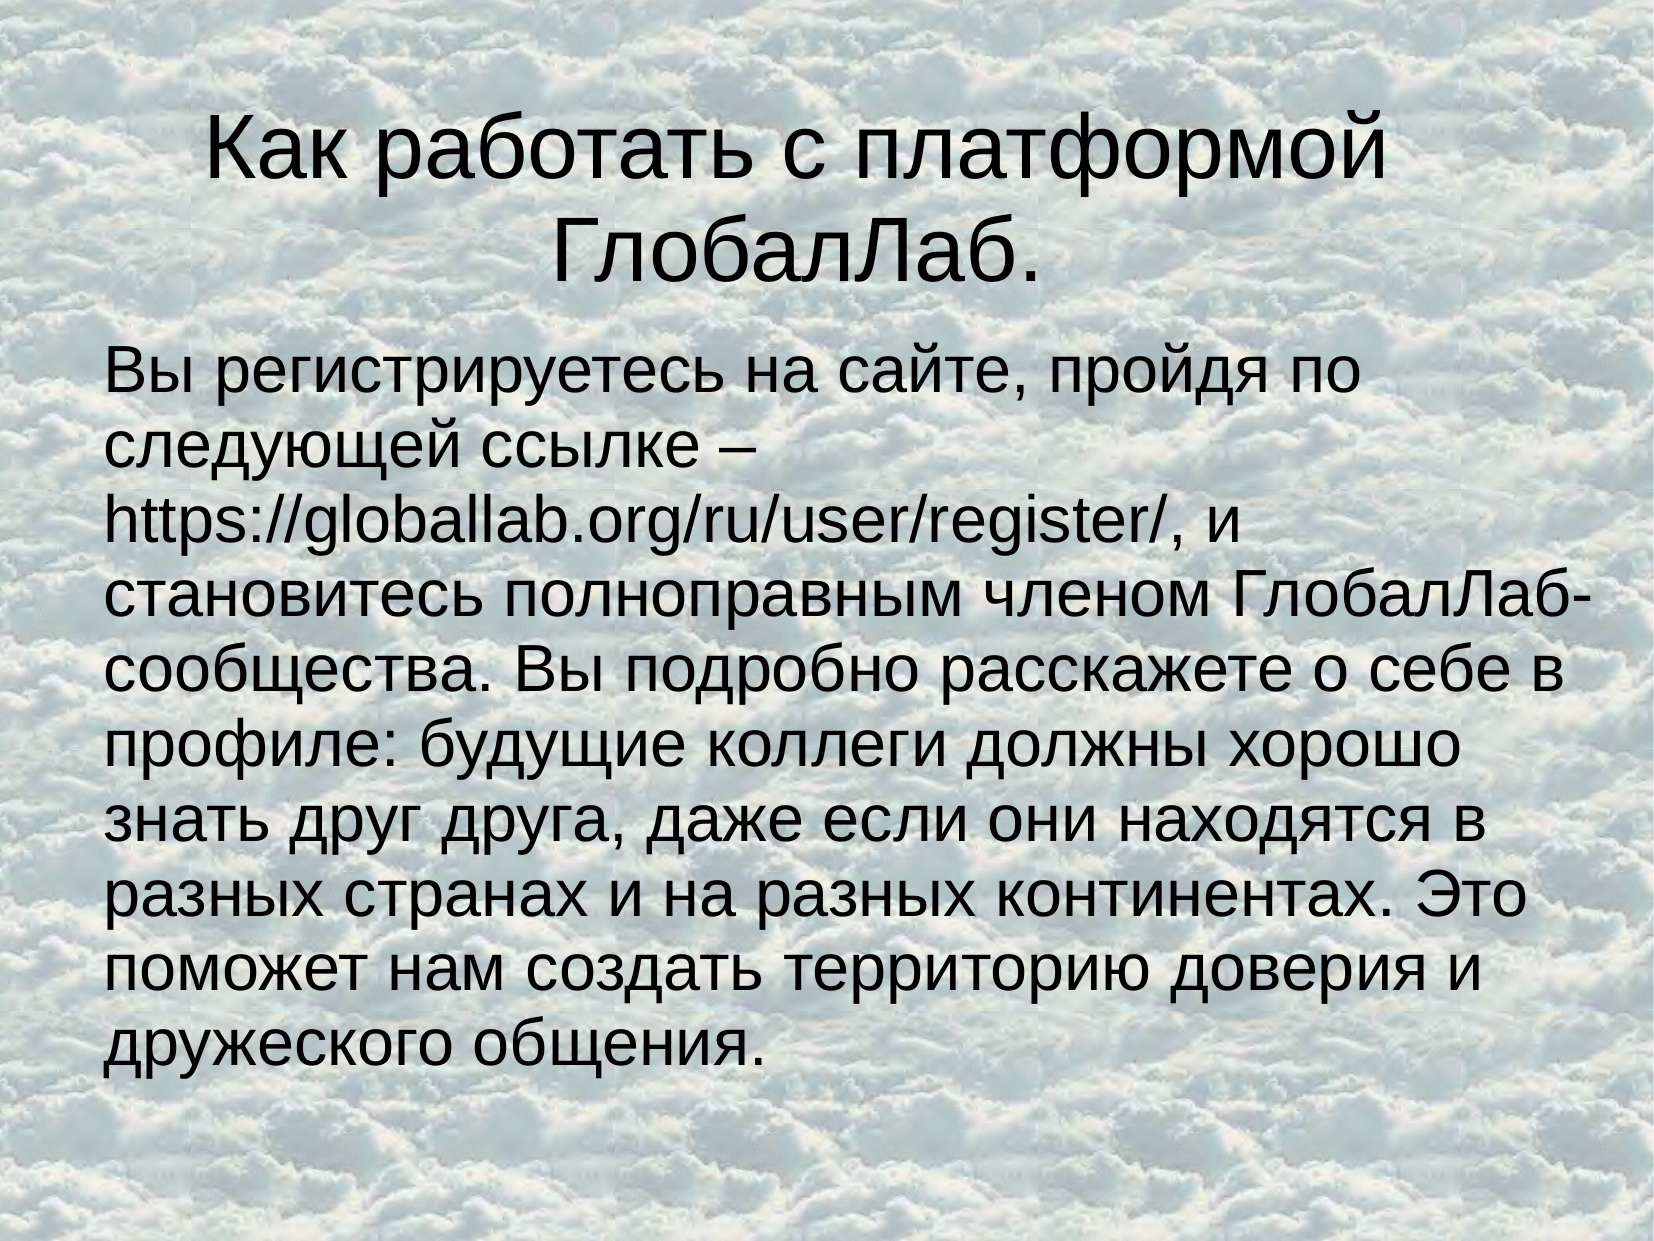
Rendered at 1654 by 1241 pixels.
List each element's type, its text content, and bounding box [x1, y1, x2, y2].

text_box Вы регистрируетесь на сайте, пройдя по следующей ссылке – https://globallab.org/ru/user/register/, и становитесь полноправным членом ГлобалЛаб-сообщества. Вы подробно расскажете о себе в профиле: будущие коллеги должны хорошо знать друг друга, даже если они находятся в разных странах и на разных континентах. Это поможет нам создать территорию доверия и дружеского общения. [88, 324, 1637, 1088]
text_box Как работать с платформой ГлобалЛаб. [59, 88, 1536, 309]
picture [0, 0, 1654, 1241]
